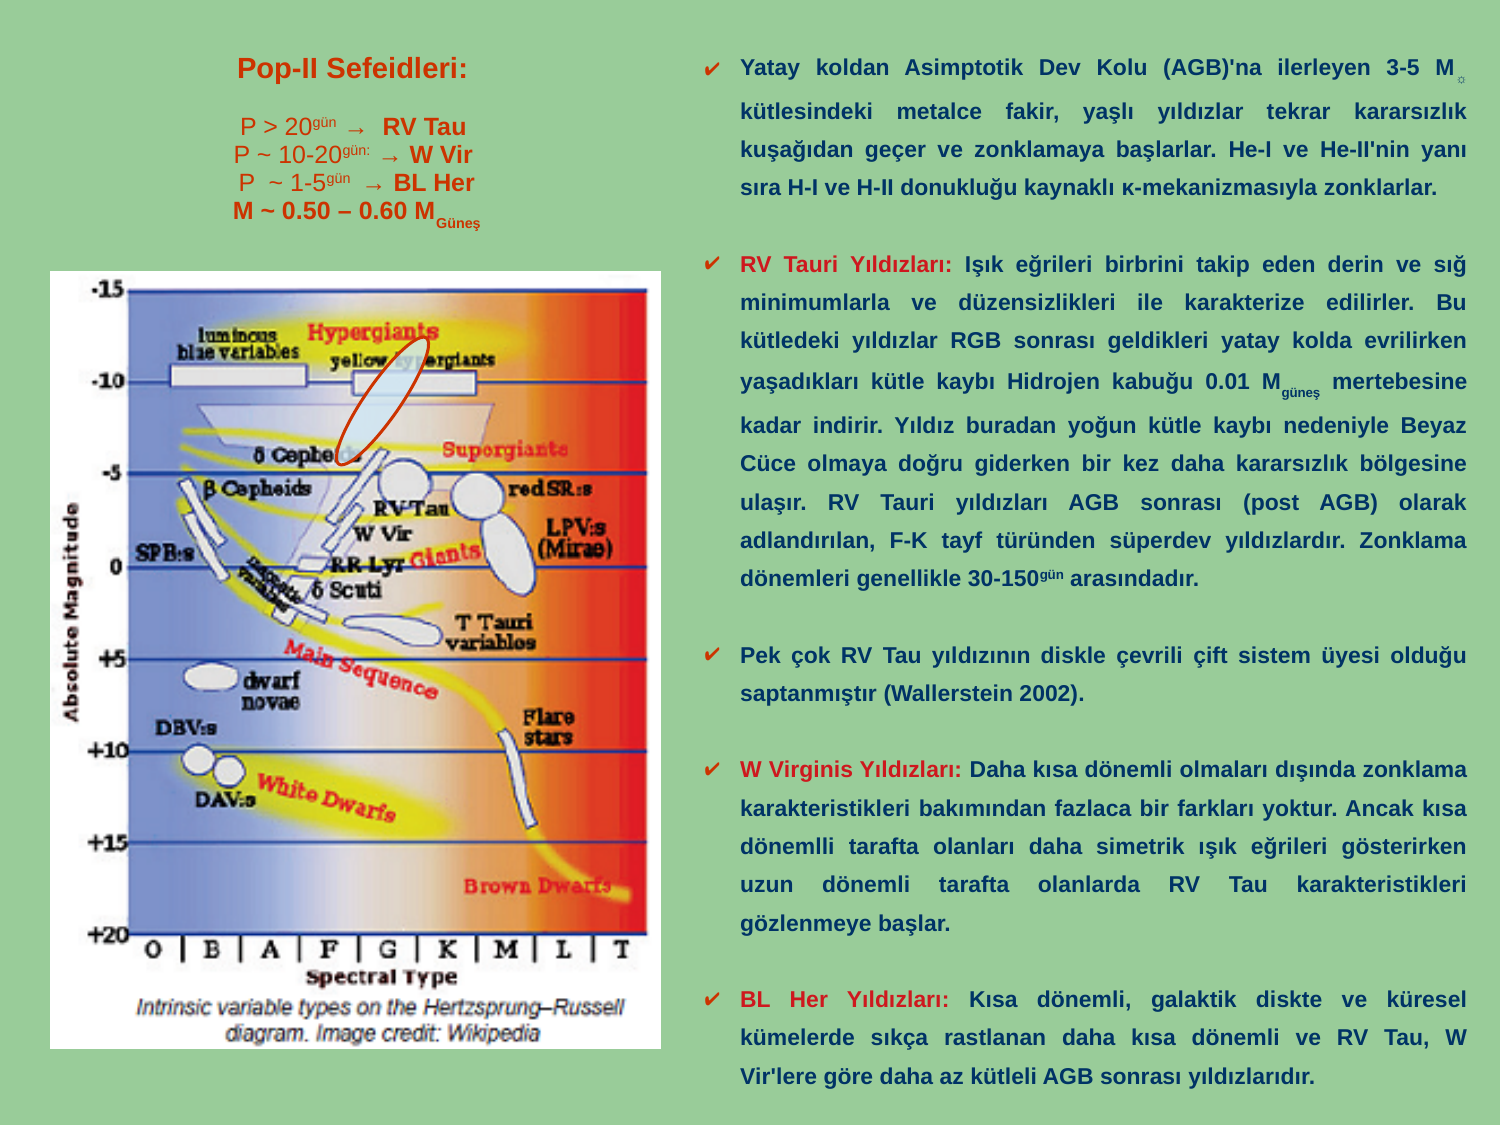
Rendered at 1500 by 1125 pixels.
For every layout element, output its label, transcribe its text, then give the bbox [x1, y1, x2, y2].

text_box [336, 337, 429, 465]
text_box Yatay koldan Asimptotik Dev Kolu (AGB)'na ilerleyen 3-5 M☼ kütlesindeki metalce fakir, yaşlı yıldızlar tekrar kararsızlık kuşağıdan geçer ve zonklamaya başlarlar. He-I ve He-II'nin yanı sıra H-I ve H-II donukluğu kaynaklı κ-mekanizmasıyla zonklarlar. RV Tauri Yıldızları: Işık eğrileri birbrini takip eden derin ve sığ minimumlarla ve düzensizlikleri ile karakterize edilirler. Bu kütledeki yıldızlar RGB sonrası geldikleri yatay kolda evrilirken yaşadıkları kütle kaybı Hidrojen kabuğu 0.01 Mgüneş mertebesine kadar indirir. Yıldız buradan yoğun kütle kaybı nedeniyle Beyaz Cüce olmaya doğru giderken bir kez daha kararsızlık bölgesine ulaşır. RV Tauri yıldızları AGB sonrası (post AGB) olarak adlandırılan, F-K tayf türünden süperdev yıldızlardır. Zonklama dönemleri genellikle 30-150gün arasındadır. Pek çok RV Tau yıldızının diskle çevrili çift sistem üyesi olduğu saptanmıştır (Wallerstein 2002). W Virginis Yıldızları: Daha kısa dönemli olmaları dışında zonklama karakteristikleri bakımından fazlaca bir farkları yoktur. Ancak kısa dönemlli tarafta olanları daha simetrik ışık eğrileri gösterirken uzun dönemli tarafta olanlarda RV Tau karakteristikleri gözlenmeye başlar. BL Her Yıldızları: Kısa dönemli, galaktik diskte ve küresel kümelerde sıkça rastlanan daha kısa dönemli ve RV Tau, W Vir'lere göre daha az kütleli AGB sonrası yıldızlarıdır. [690, 6, 1483, 1118]
picture [50, 271, 661, 1049]
text_box Pop-II Sefeidleri: P > 20gün → RV Tau P ~ 10-20gün: → W Vir P ~ 1-5gün → BL Her M ~ 0.50 – 0.60 MGüneş [41, 45, 672, 240]
